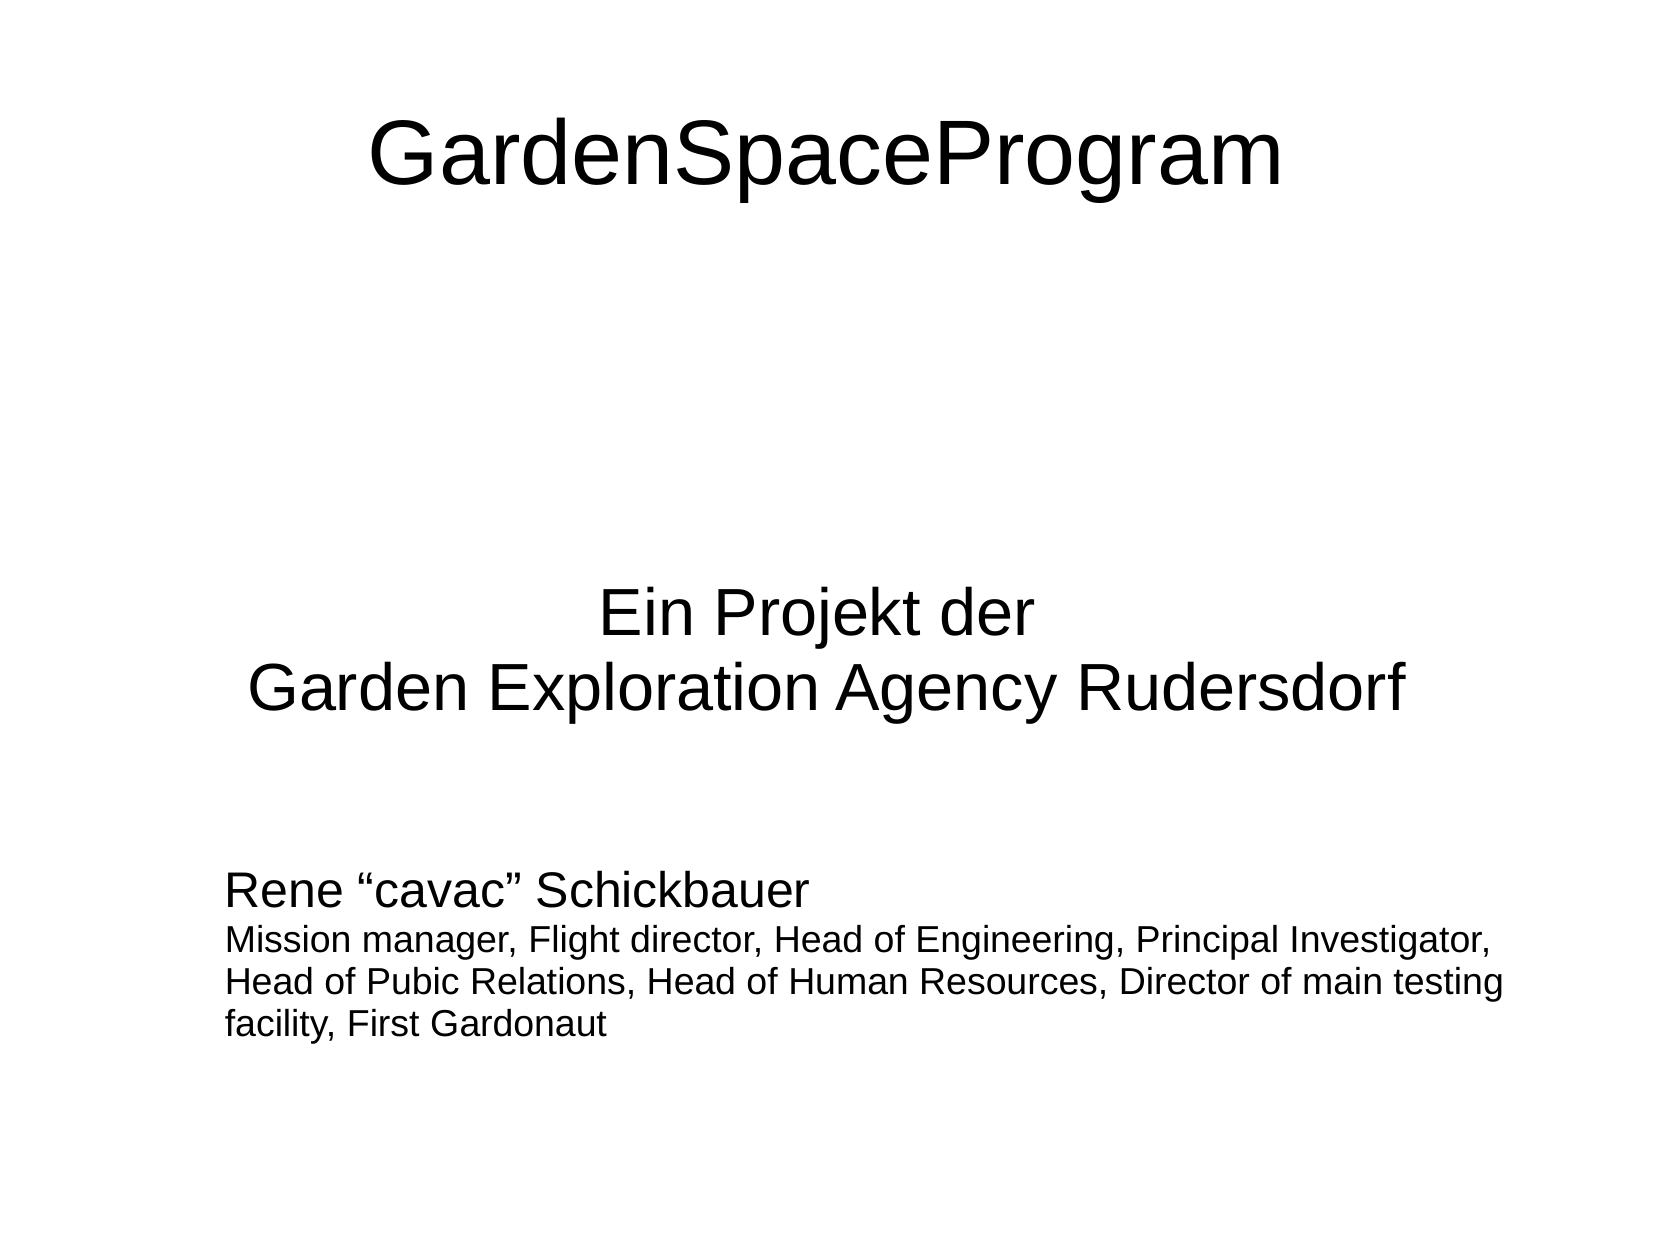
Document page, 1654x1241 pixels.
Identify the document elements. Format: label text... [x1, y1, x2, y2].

title GardenSpaceProgram [82, 49, 1571, 257]
subtitle Ein Projekt der Garden Exploration Agency Rudersdorf [82, 290, 1571, 1010]
text_box Rene “cavac” Schickbauer Mission manager, Flight director, Head of Engineering, Principal Investigator, Head of Pubic Relations, Head of Human Resources, Director of main testing facility, First Gardonaut [210, 855, 1531, 1052]
